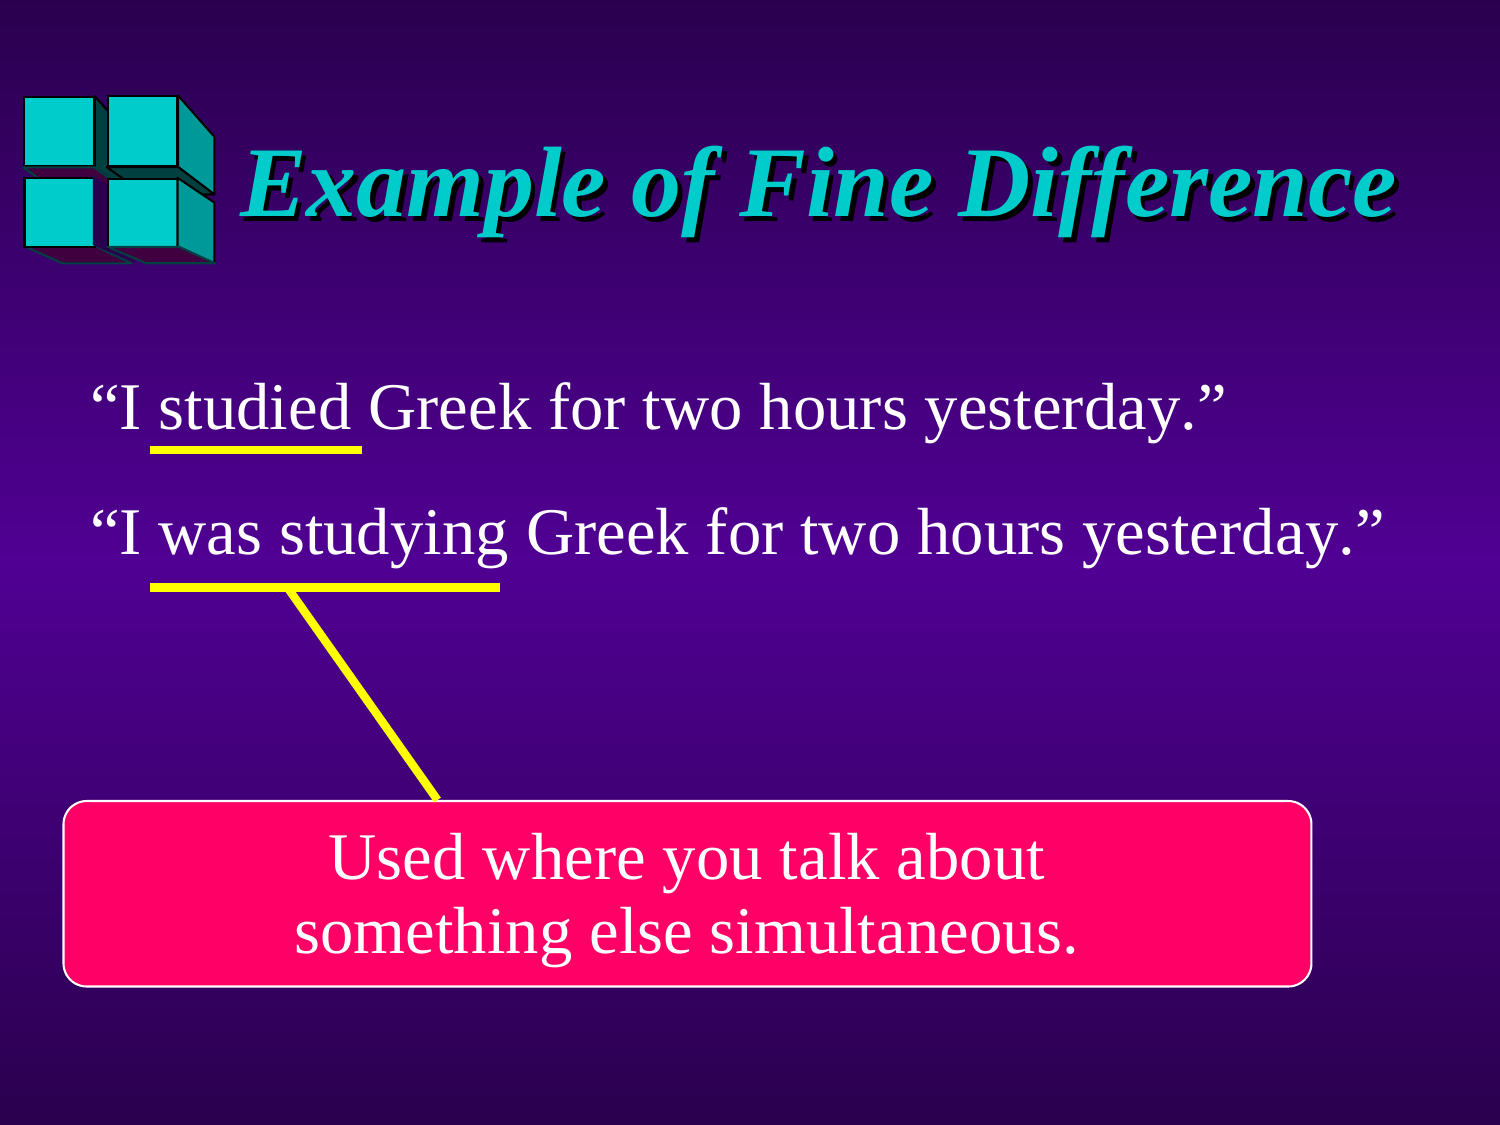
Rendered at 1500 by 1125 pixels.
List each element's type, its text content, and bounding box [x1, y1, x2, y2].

text_box “I studied Greek for two hours yesterday.” [74, 362, 1450, 452]
title Example of Fine Difference [224, 78, 1450, 288]
text_box Used where you talk about something else simultaneous. [63, 801, 1312, 987]
text_box “I was studying Greek for two hours yesterday.” [74, 487, 1450, 577]
